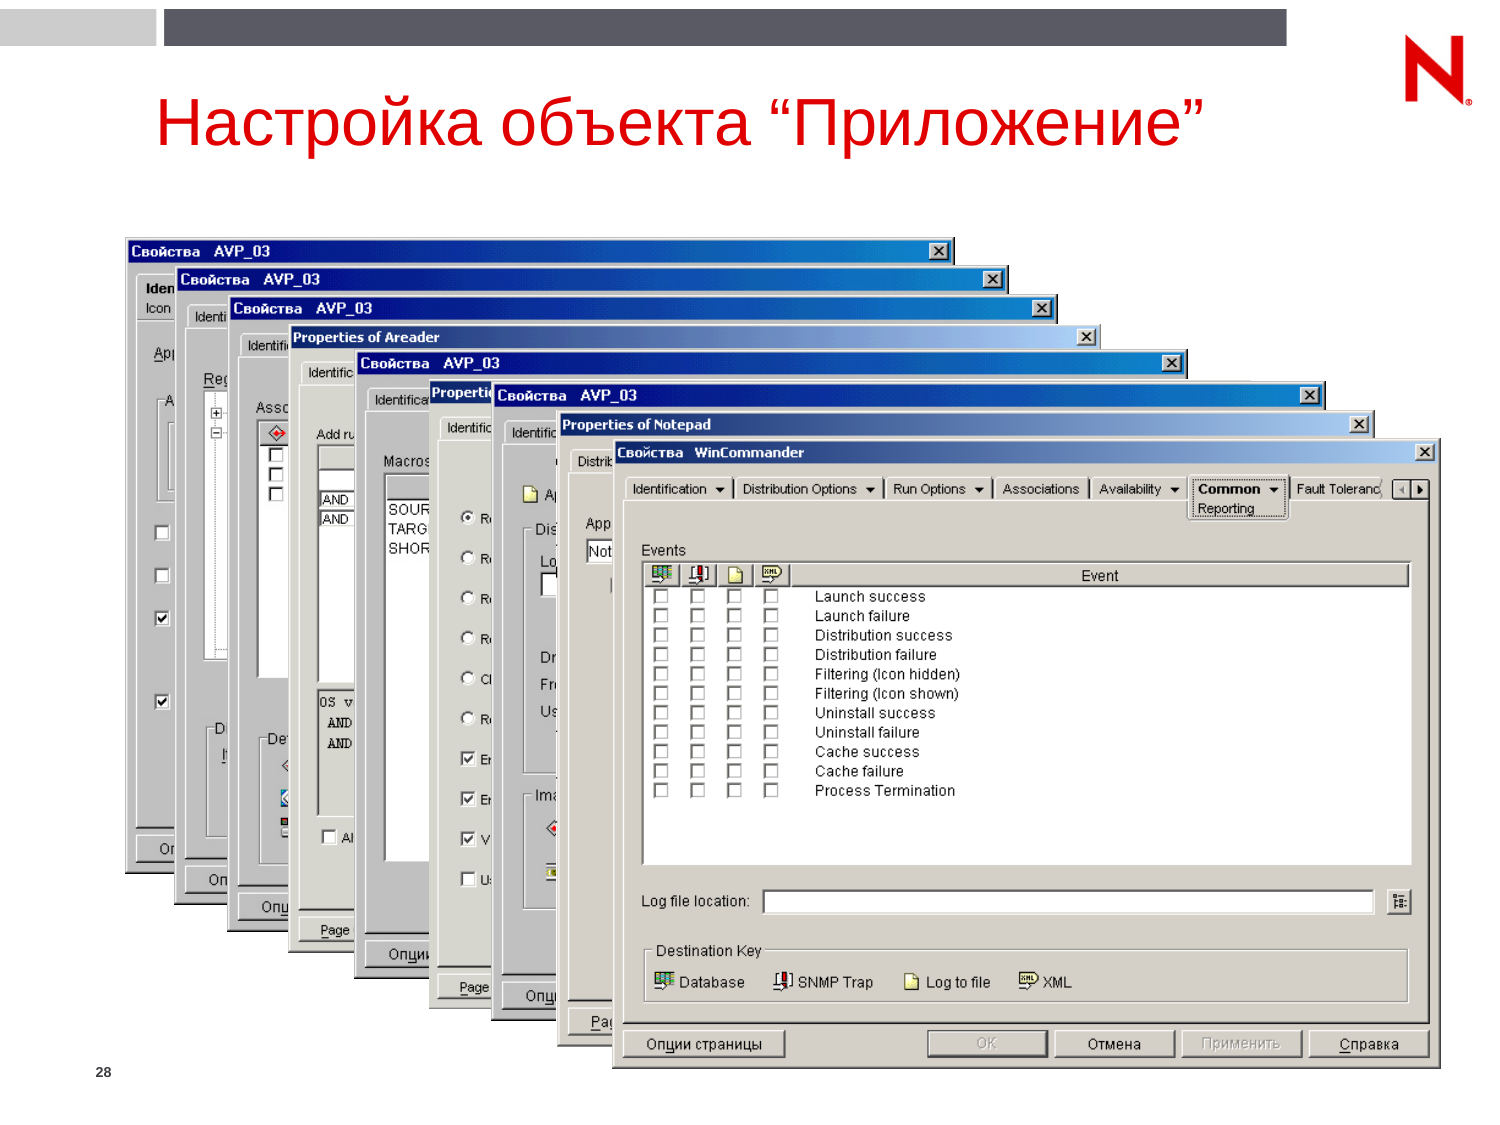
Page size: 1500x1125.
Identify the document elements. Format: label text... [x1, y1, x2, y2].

picture [1403, 32, 1473, 107]
picture [125, 237, 1441, 1070]
text_box Настройка объекта “Приложение” [141, 77, 1412, 177]
